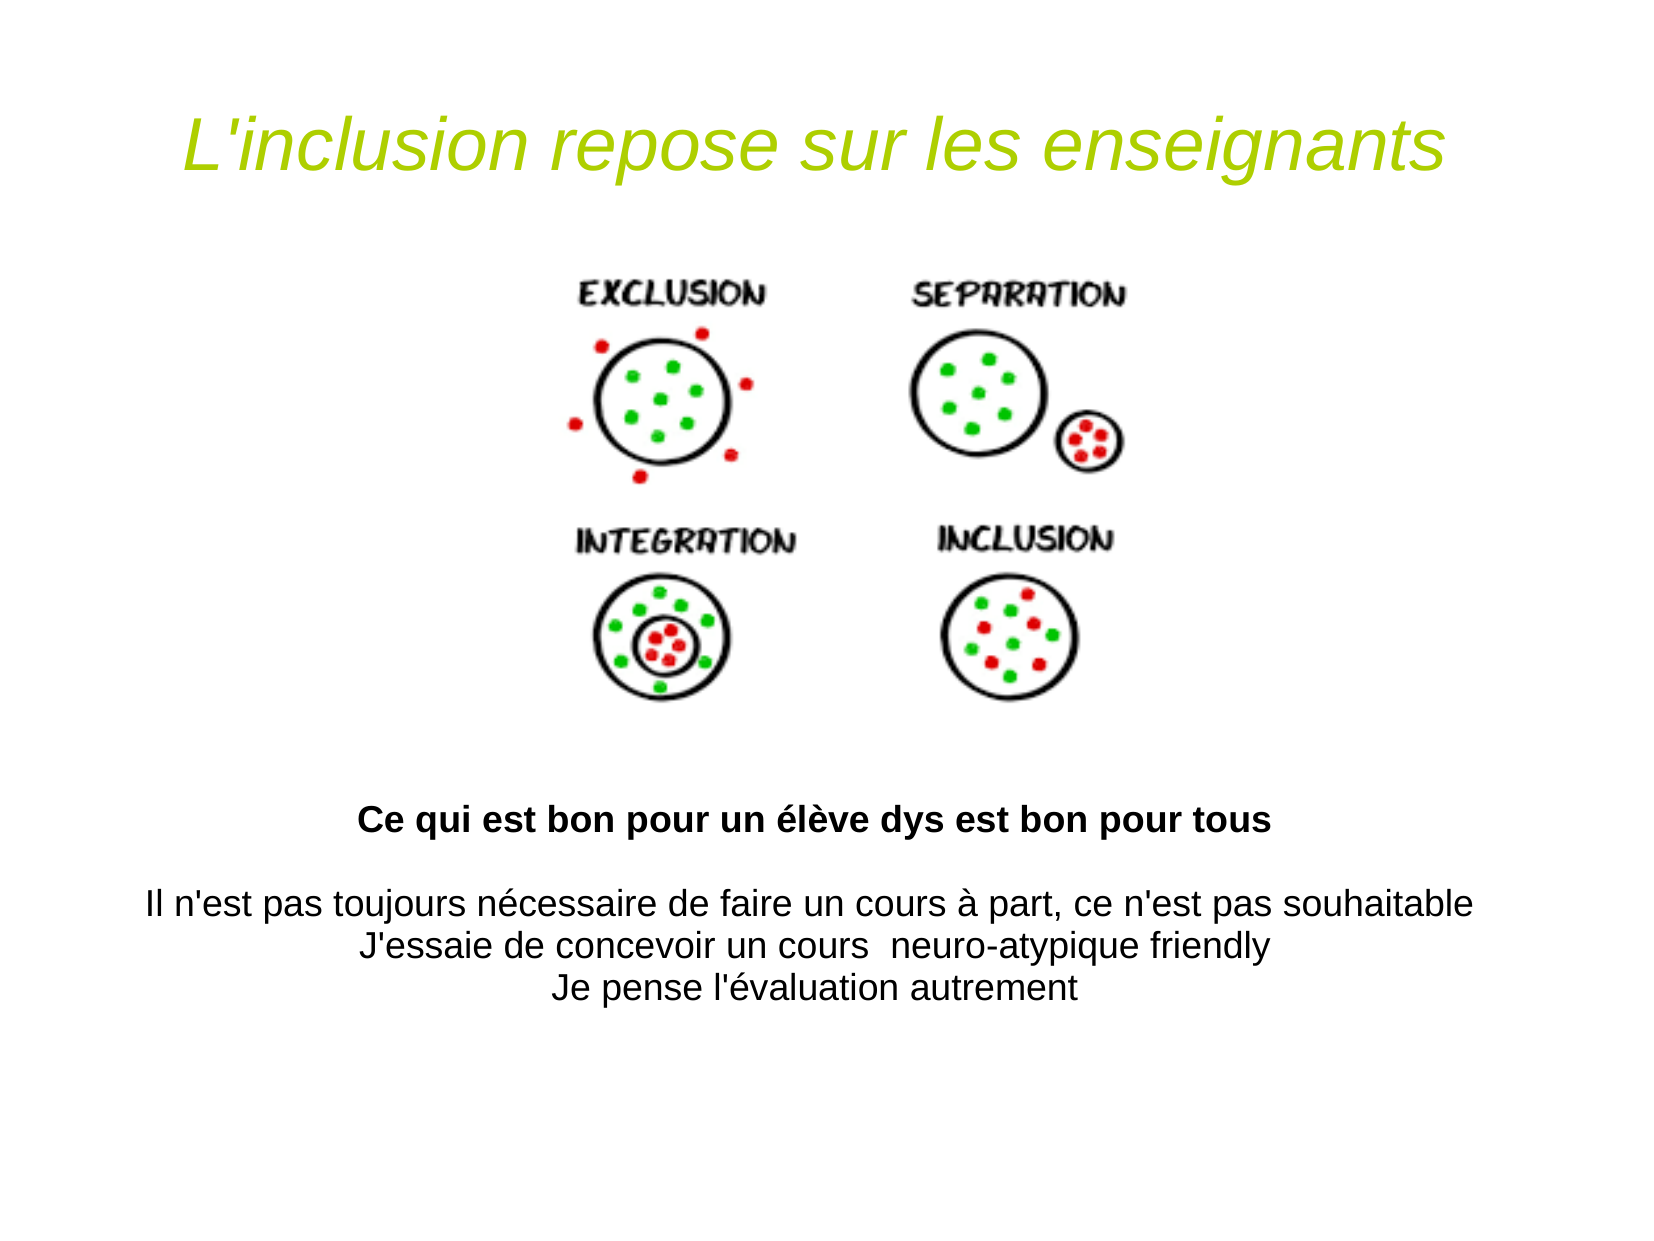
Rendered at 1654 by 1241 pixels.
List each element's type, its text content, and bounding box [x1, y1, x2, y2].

title L'inclusion repose sur les enseignants [70, 40, 1560, 249]
picture [531, 236, 1170, 745]
text_box Ce qui est bon pour un élève dys est bon pour tous Il n'est pas toujours nécessaire de faire un cours à part, ce n'est pas souhaitable J'essaie de concevoir un cours neuro-atypique friendly Je pense l'évaluation autrement [47, 791, 1583, 1018]
